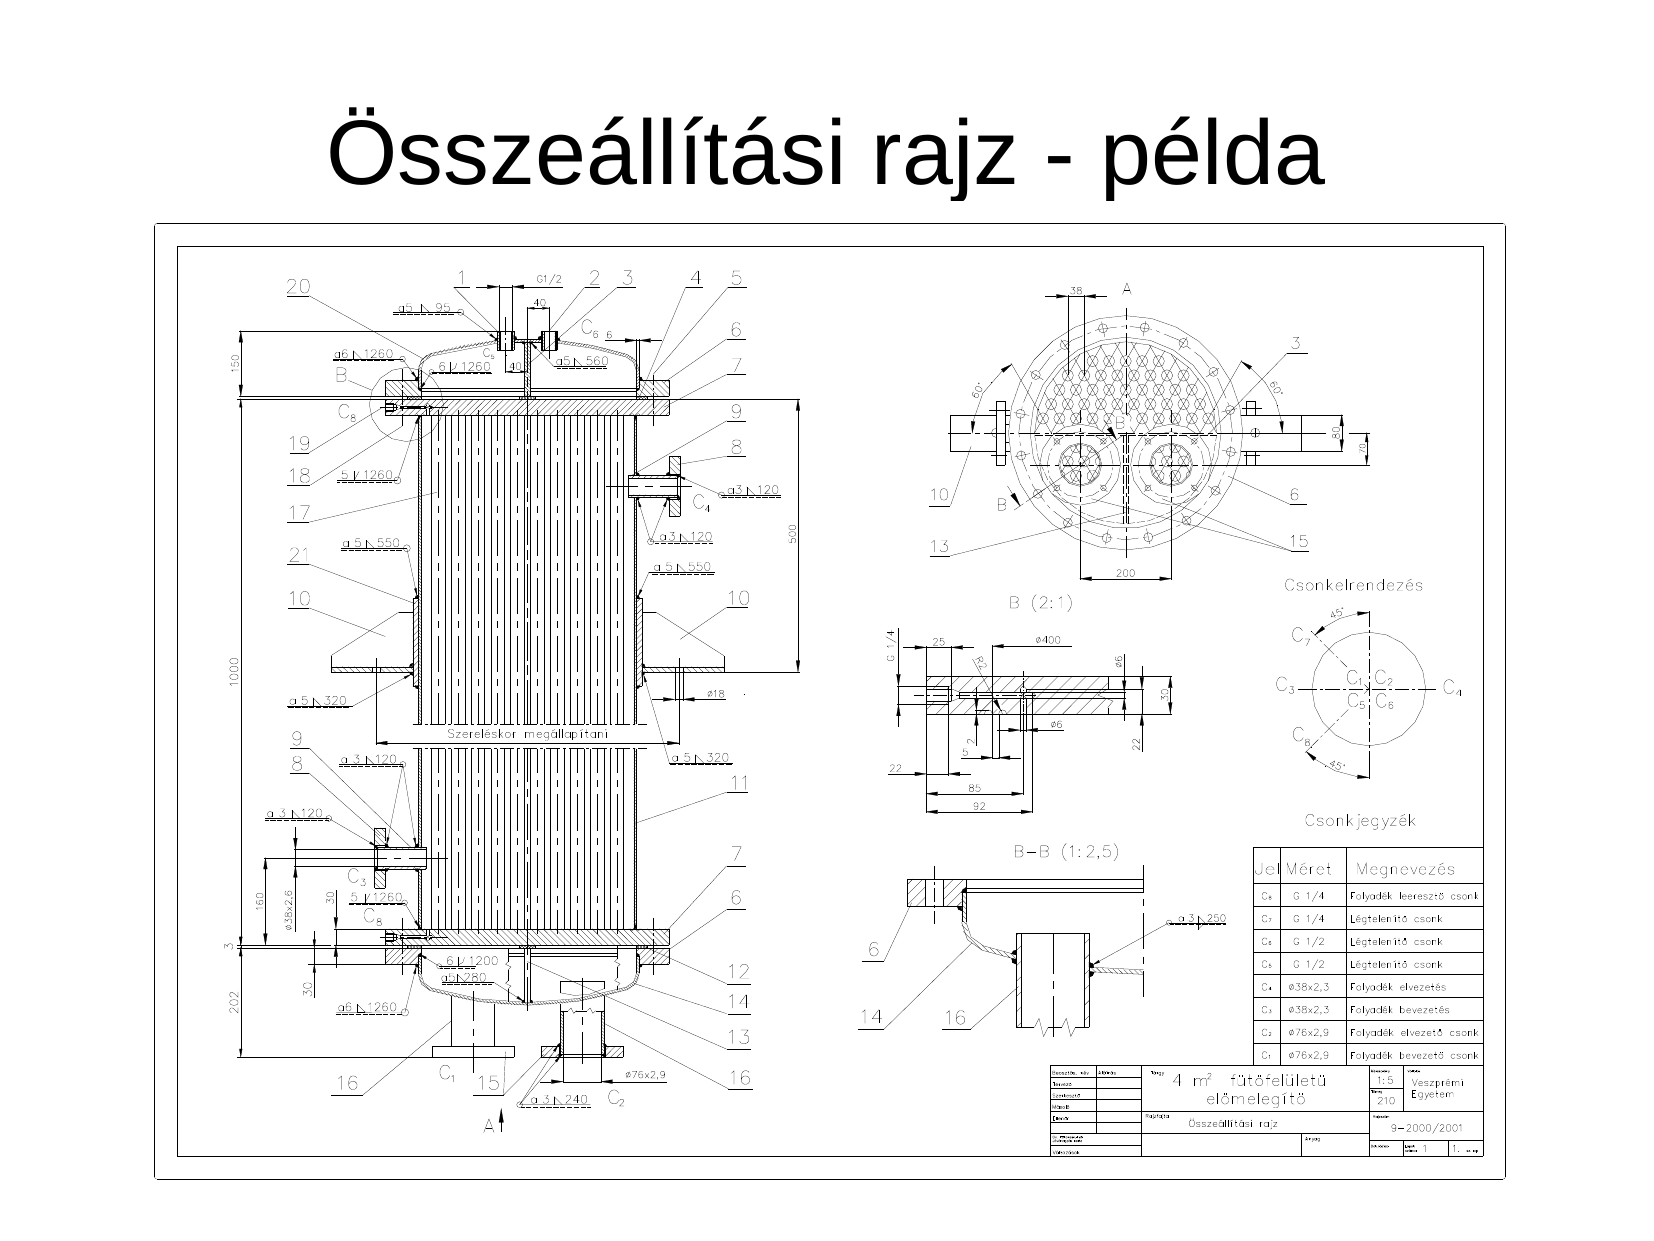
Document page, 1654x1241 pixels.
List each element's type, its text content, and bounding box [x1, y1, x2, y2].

title Összeállítási rajz - példa [82, 49, 1571, 257]
chart [129, 200, 1530, 1192]
